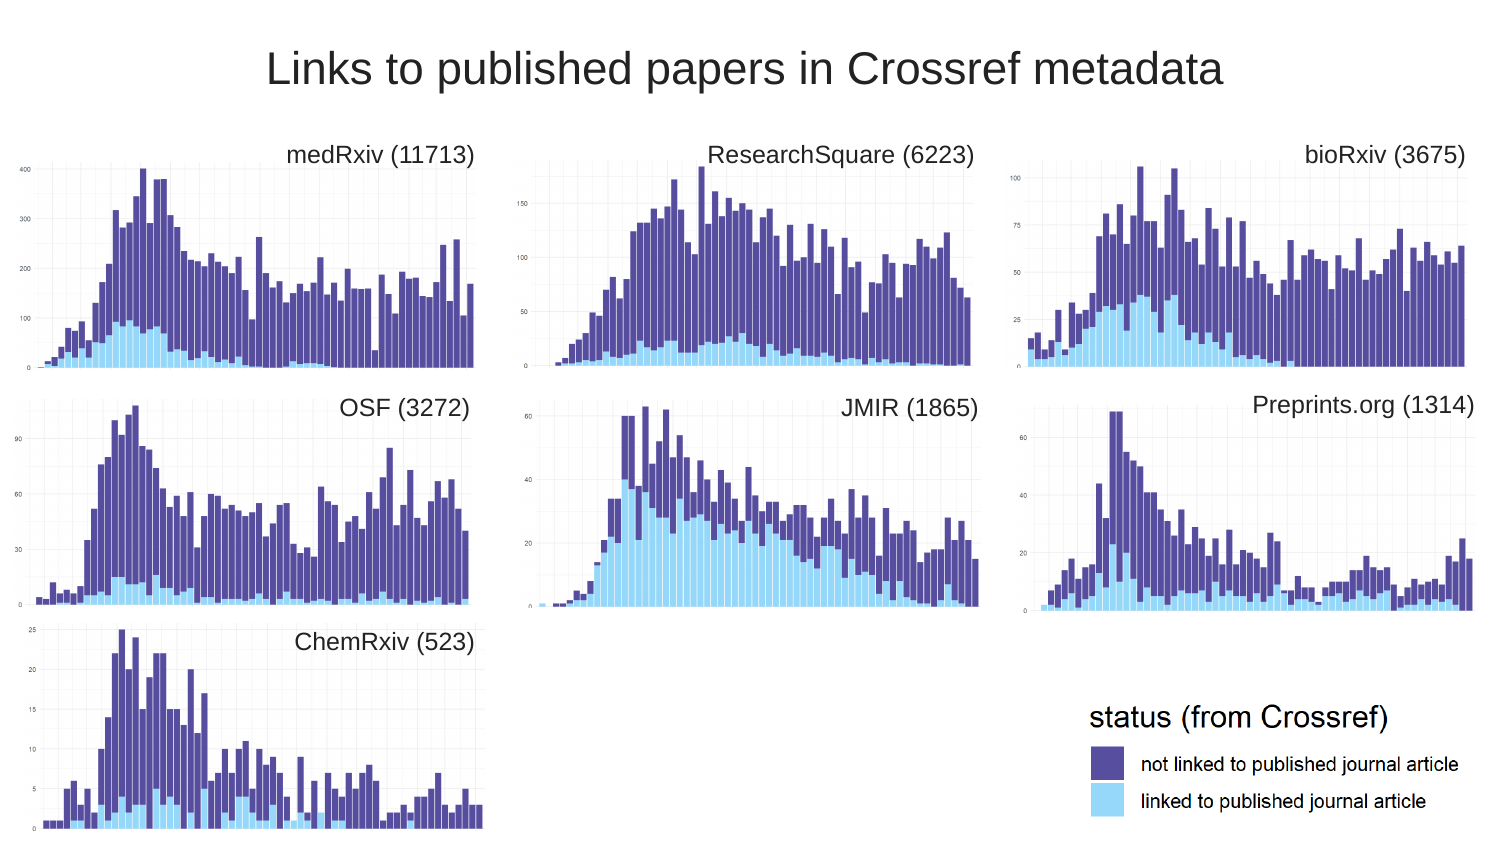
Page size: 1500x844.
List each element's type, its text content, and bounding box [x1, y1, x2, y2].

picture [24, 623, 486, 831]
picture [512, 160, 974, 368]
text_box OSF (3272) [79, 376, 486, 461]
text_box Links to published papers in Crossref metadata [217, 23, 1286, 108]
text_box JMIR (1865) [588, 376, 994, 461]
picture [1068, 687, 1480, 837]
text_box ResearchSquare (6223) [584, 123, 991, 208]
picture [15, 162, 477, 370]
picture [1005, 160, 1468, 368]
text_box Preprints.org (1314) [1084, 373, 1491, 458]
text_box bioRxiv (3675) [1083, 123, 1482, 207]
picture [520, 400, 982, 608]
picture [1015, 405, 1476, 613]
text_box ChemRxiv (523) [84, 610, 491, 696]
text_box medRxiv (11713) [84, 123, 491, 208]
picture [10, 399, 472, 607]
